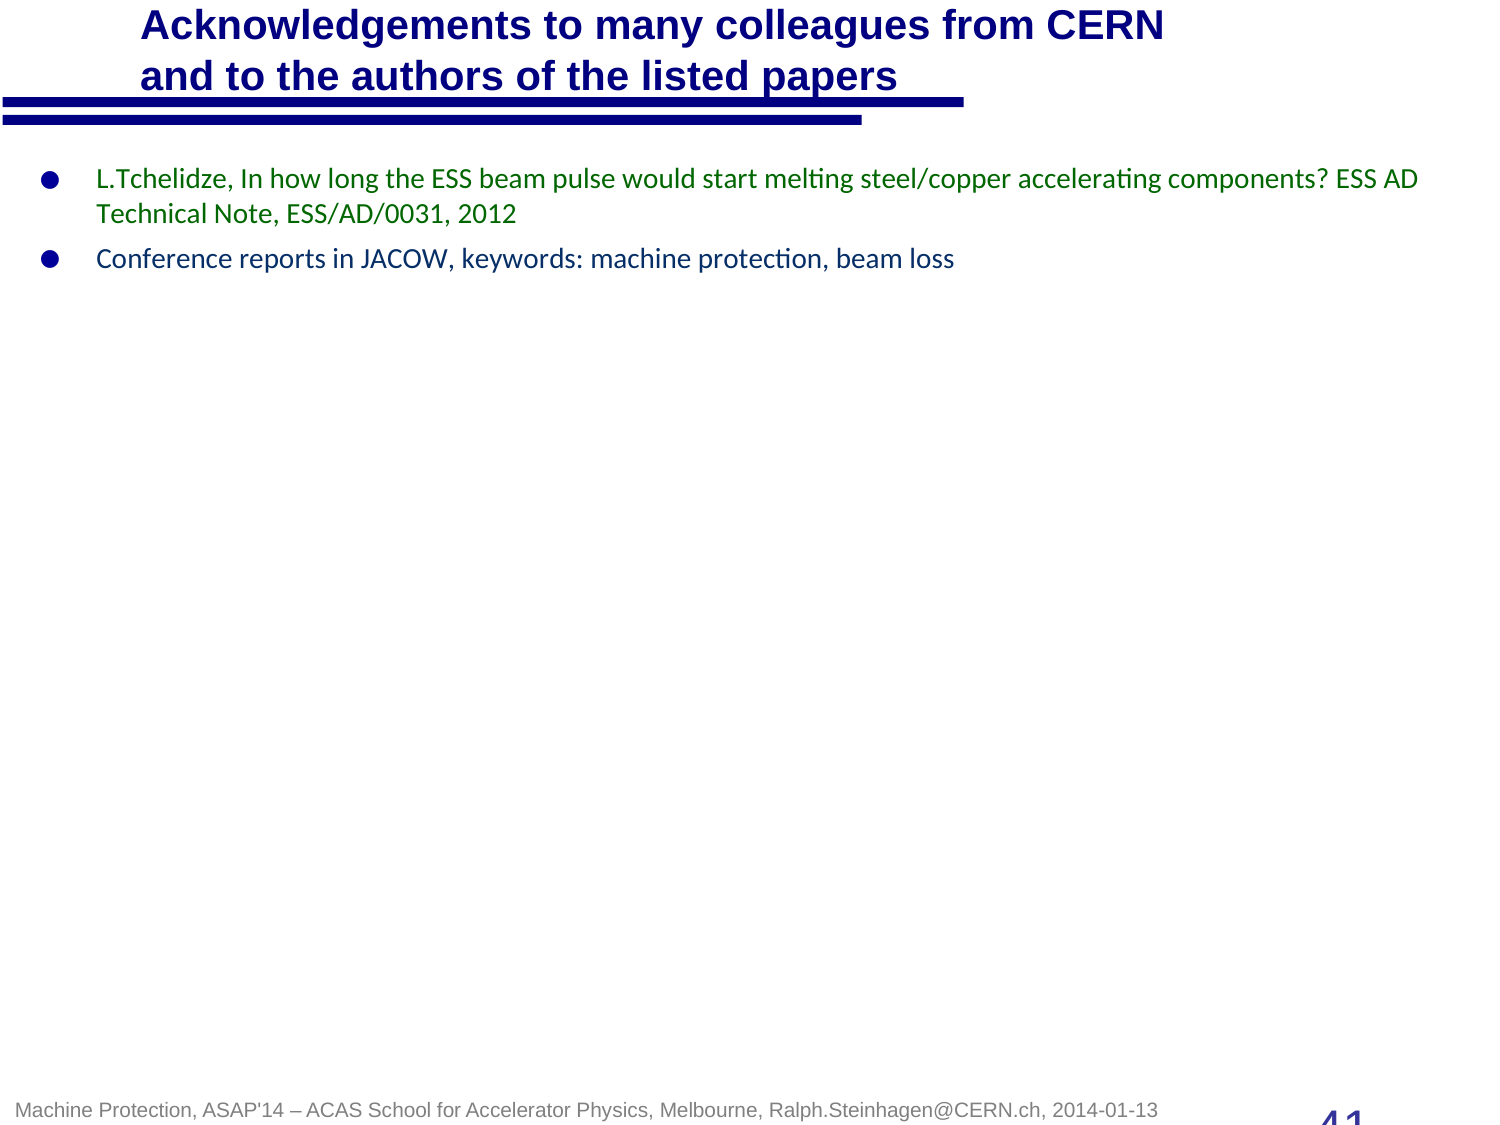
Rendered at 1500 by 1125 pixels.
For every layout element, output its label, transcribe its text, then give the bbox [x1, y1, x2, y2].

slide_number <number> [1299, 1087, 1500, 1125]
title Acknowledgements to many colleagues from CERN and to the authors of the listed papers [125, 0, 1500, 97]
list L.Tchelidze, In how long the ESS beam pulse would start melting steel/copper accelerating components? ESS AD Technical Note, ESS/AD/0031, 2012 Conference reports in JACOW, keywords: machine protection, beam loss [24, 152, 1475, 1086]
